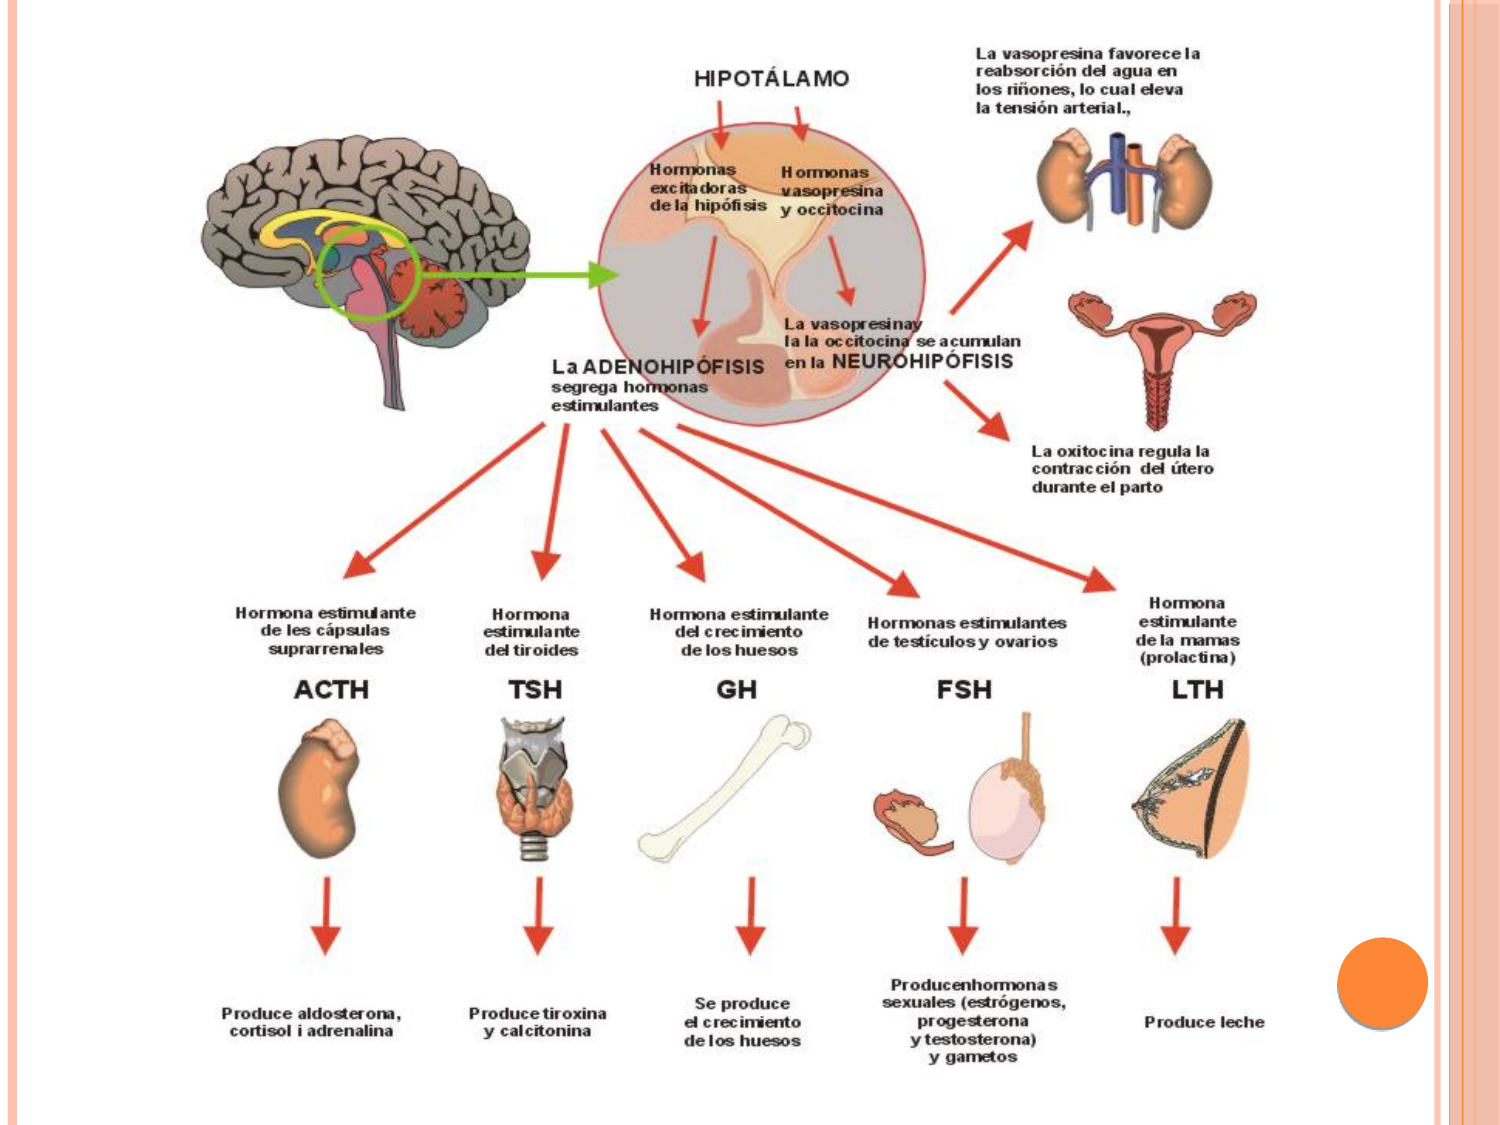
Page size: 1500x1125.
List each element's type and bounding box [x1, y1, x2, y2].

picture [178, 35, 1322, 1079]
